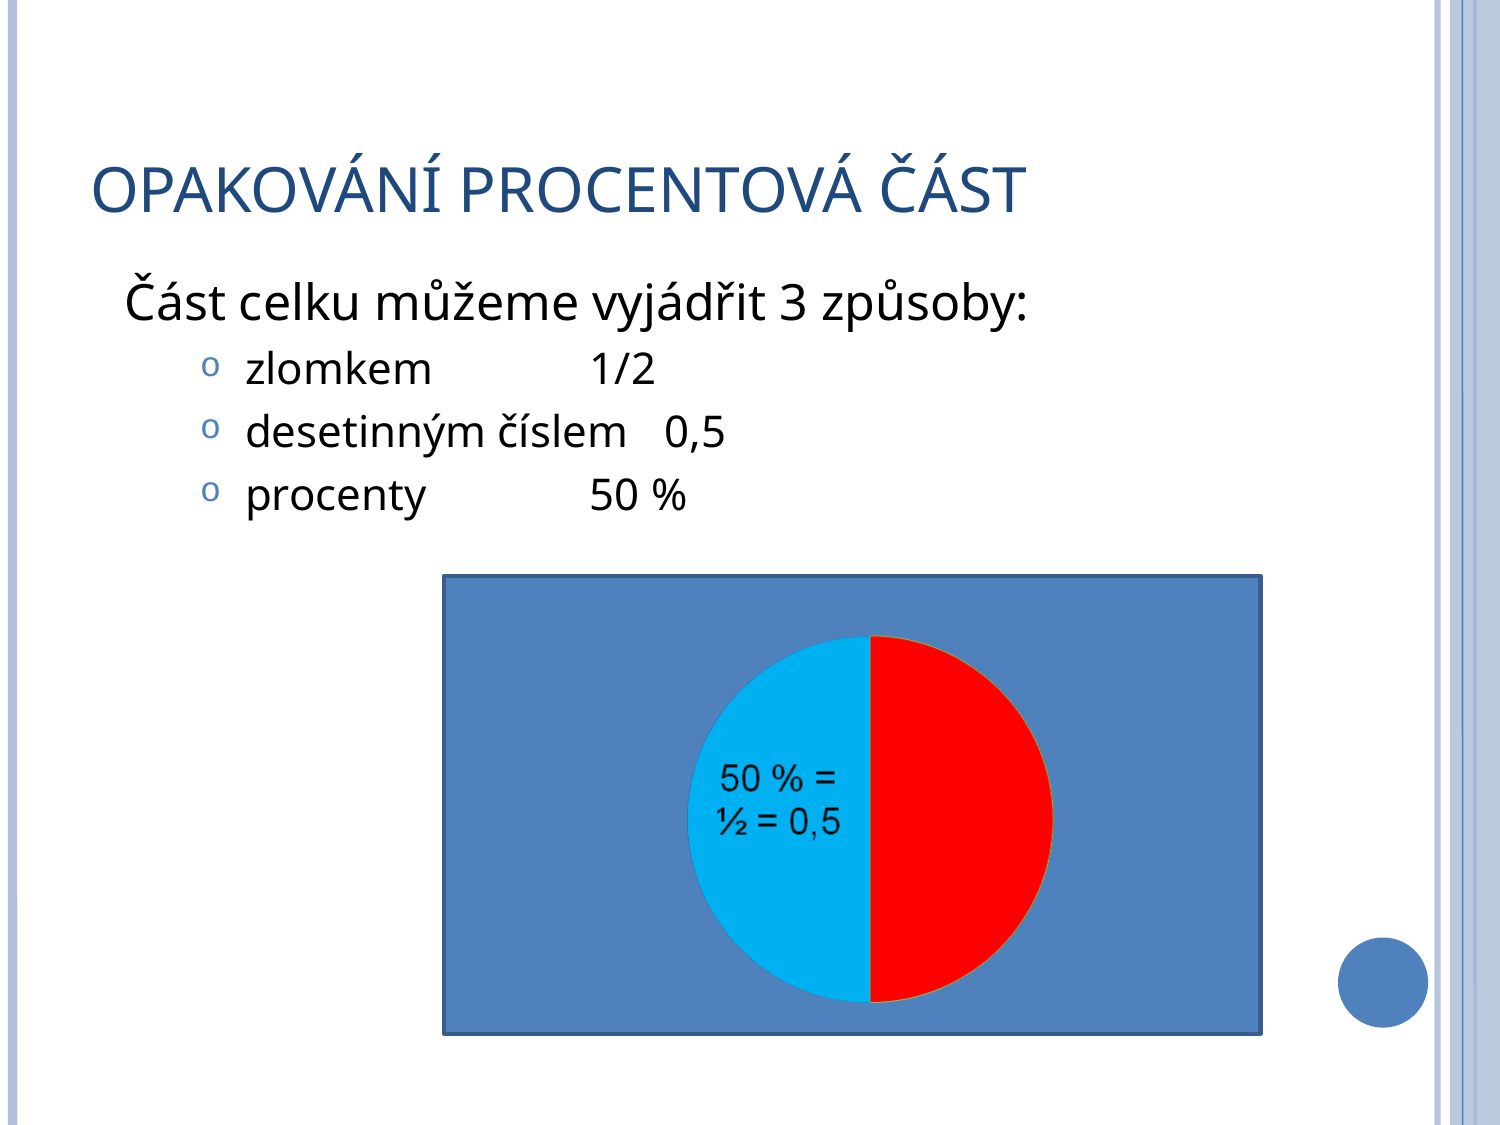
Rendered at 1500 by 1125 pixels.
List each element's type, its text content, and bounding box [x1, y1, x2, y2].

chart [446, 577, 1259, 1032]
title OPAKOVÁNÍ procentová část [75, 45, 1300, 233]
list Část celku můžeme vyjádřit 3 způsoby: zlomkem 1/2 desetinným číslem 0,5 procenty 50 % [64, 262, 1426, 1005]
